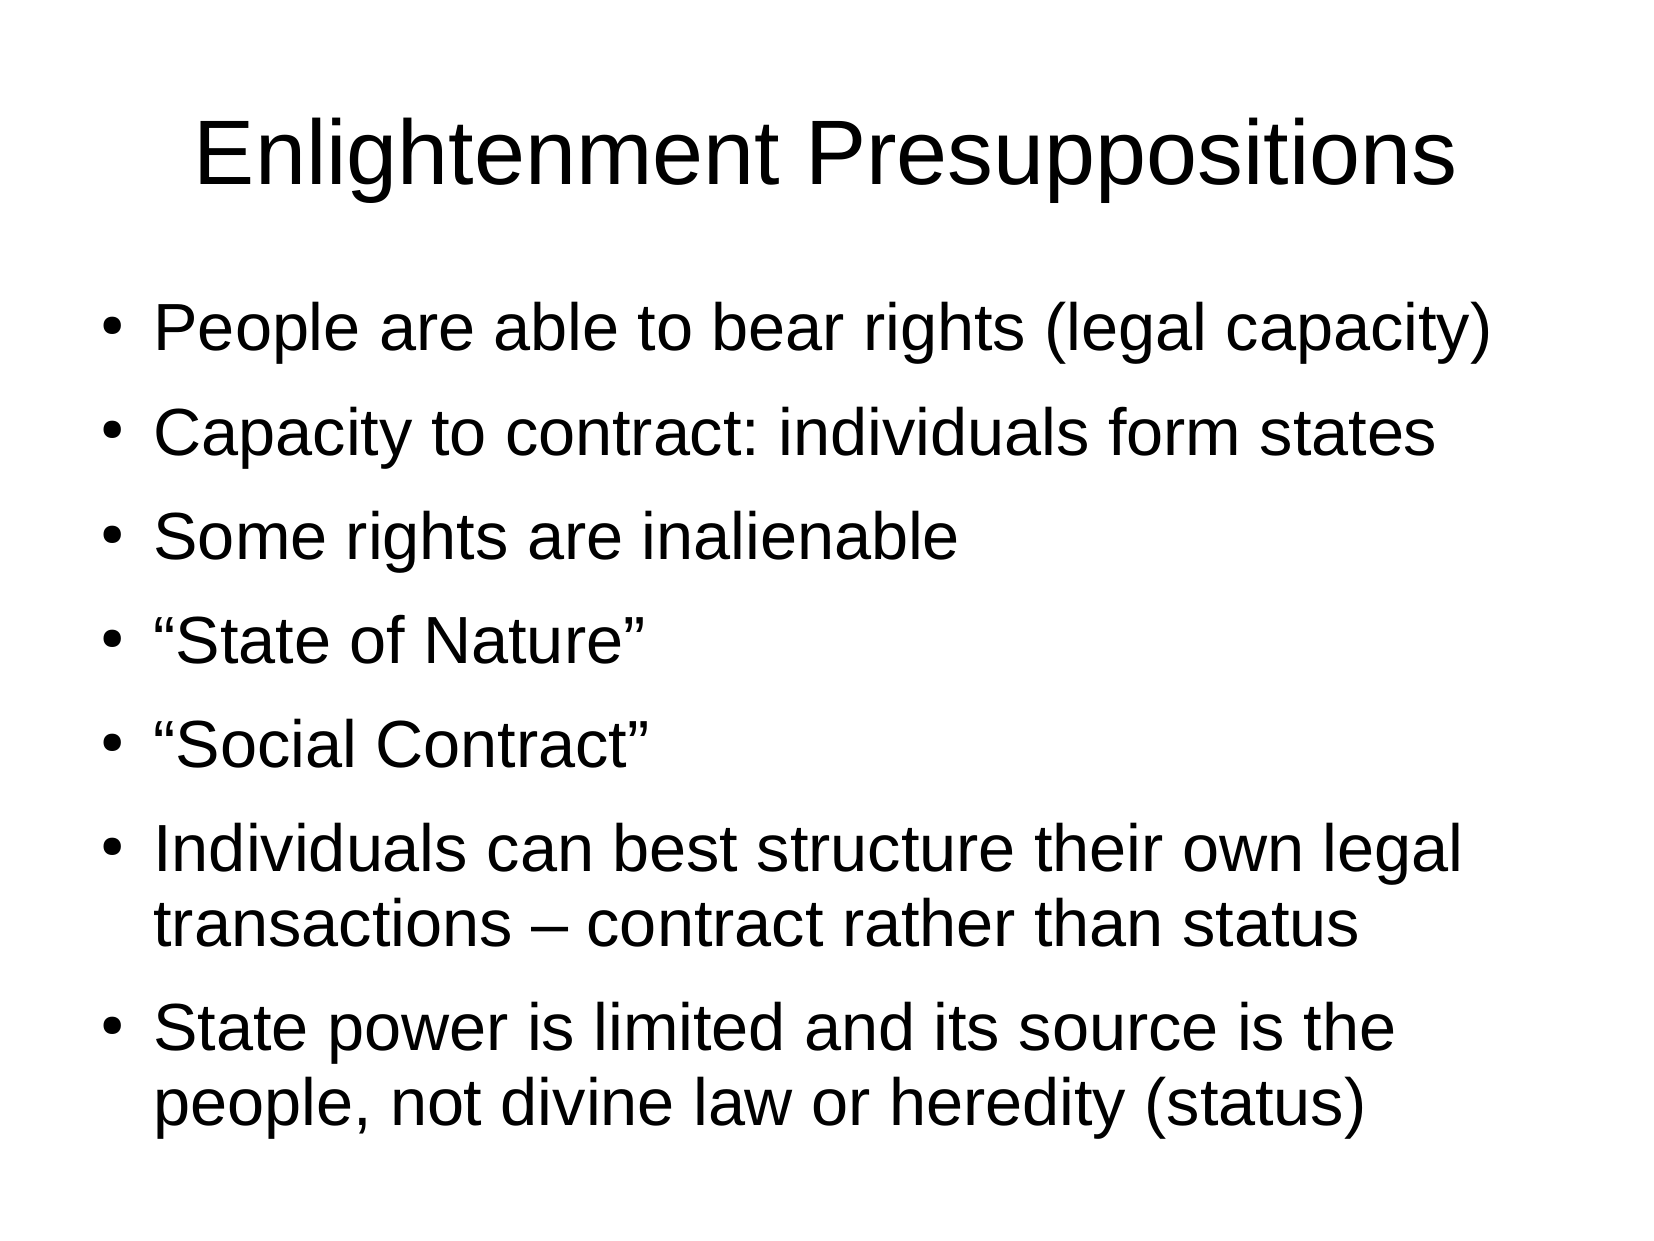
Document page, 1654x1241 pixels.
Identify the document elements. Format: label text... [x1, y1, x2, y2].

list People are able to bear rights (legal capacity) Capacity to contract: individuals form states Some rights are inalienable “State of Nature” “Social Contract” Individuals can best structure their own legal transactions – contract rather than status State power is limited and its source is the people, not divine law or heredity (status) [82, 290, 1571, 1140]
title Enlightenment Presuppositions [82, 49, 1571, 257]
